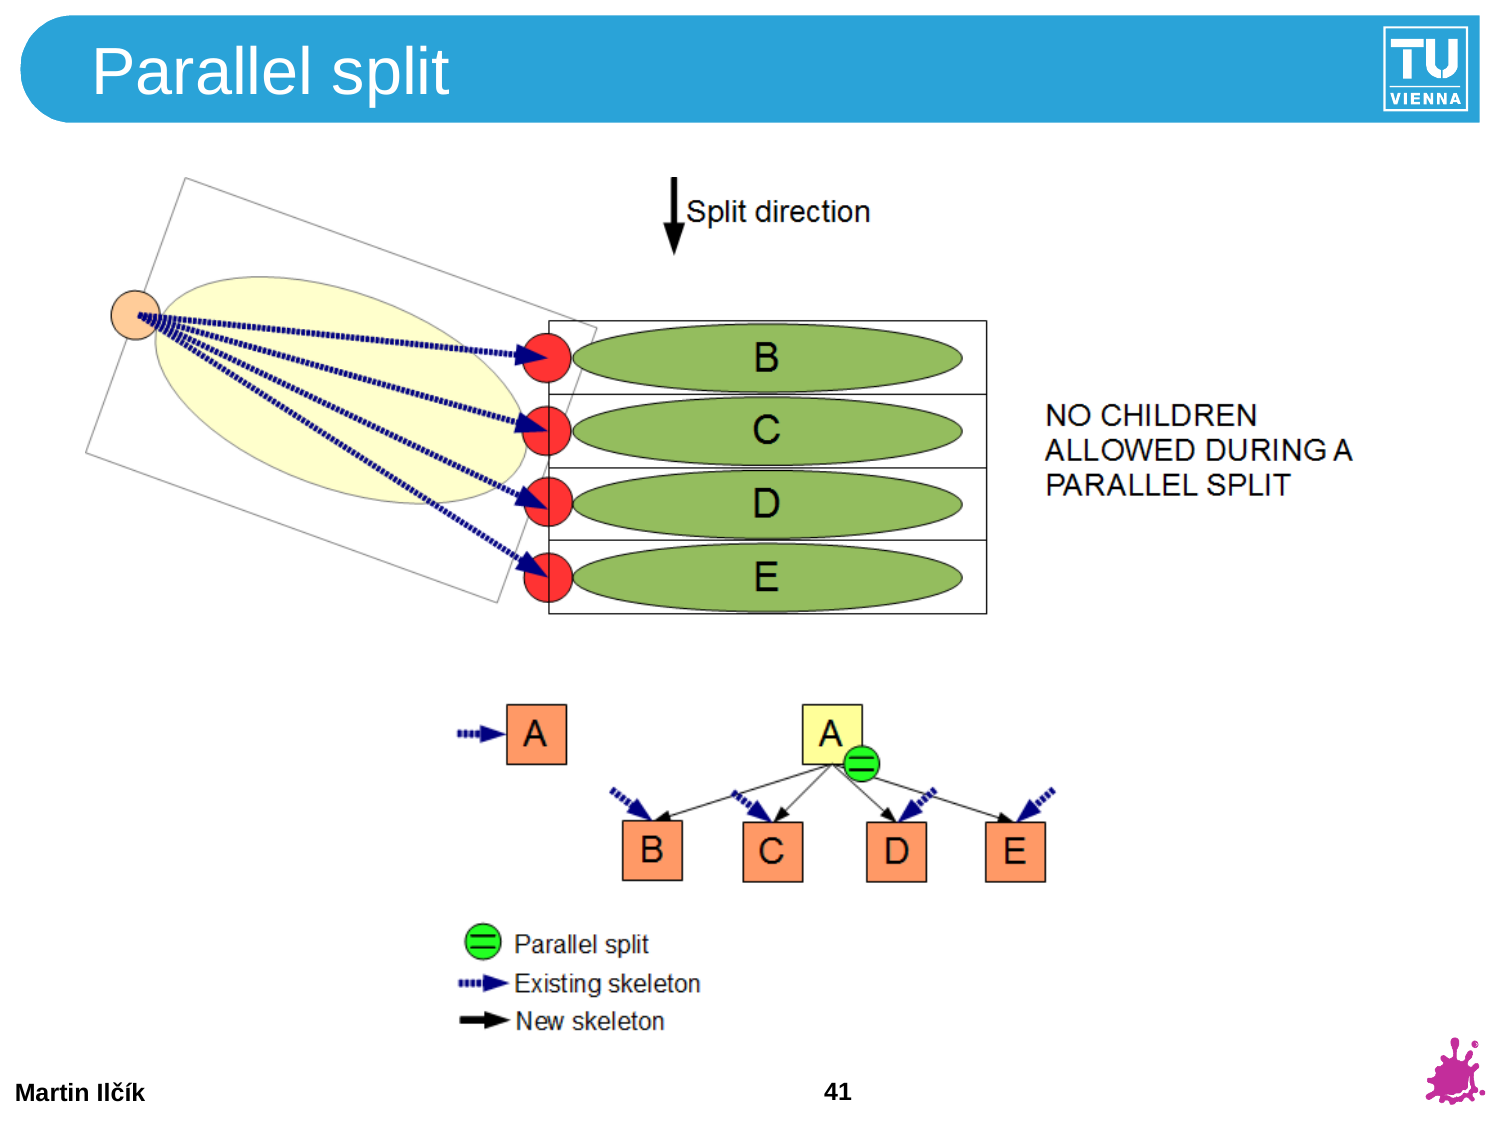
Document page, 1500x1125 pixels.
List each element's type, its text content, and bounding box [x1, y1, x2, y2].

text_box 45 [749, 1067, 927, 1117]
picture [85, 177, 1447, 621]
title Parallel split [76, 0, 1350, 167]
text_box Martin Ilčík [0, 1068, 617, 1117]
picture [447, 698, 1062, 1035]
